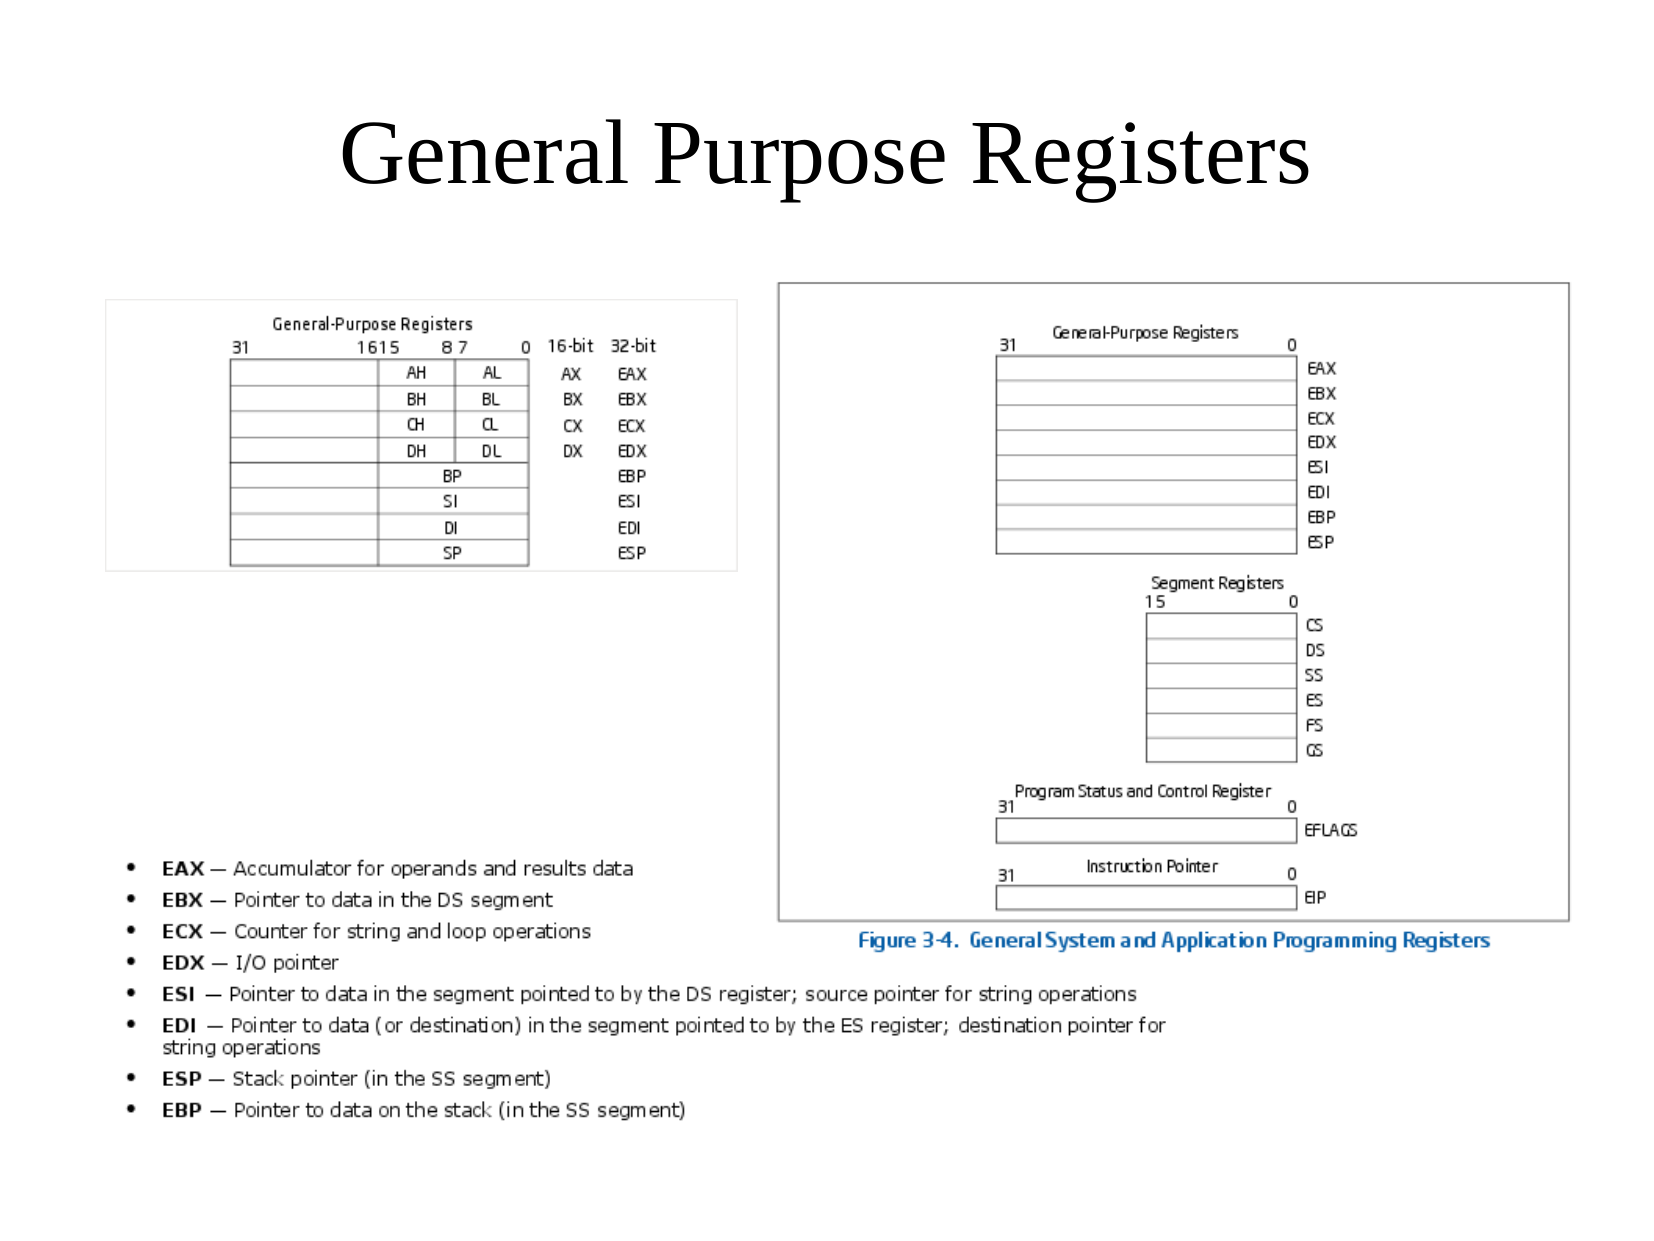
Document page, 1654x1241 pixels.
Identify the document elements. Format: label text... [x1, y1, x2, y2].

picture [105, 299, 738, 572]
picture [120, 270, 1606, 1133]
title General Purpose Registers [82, 49, 1571, 257]
